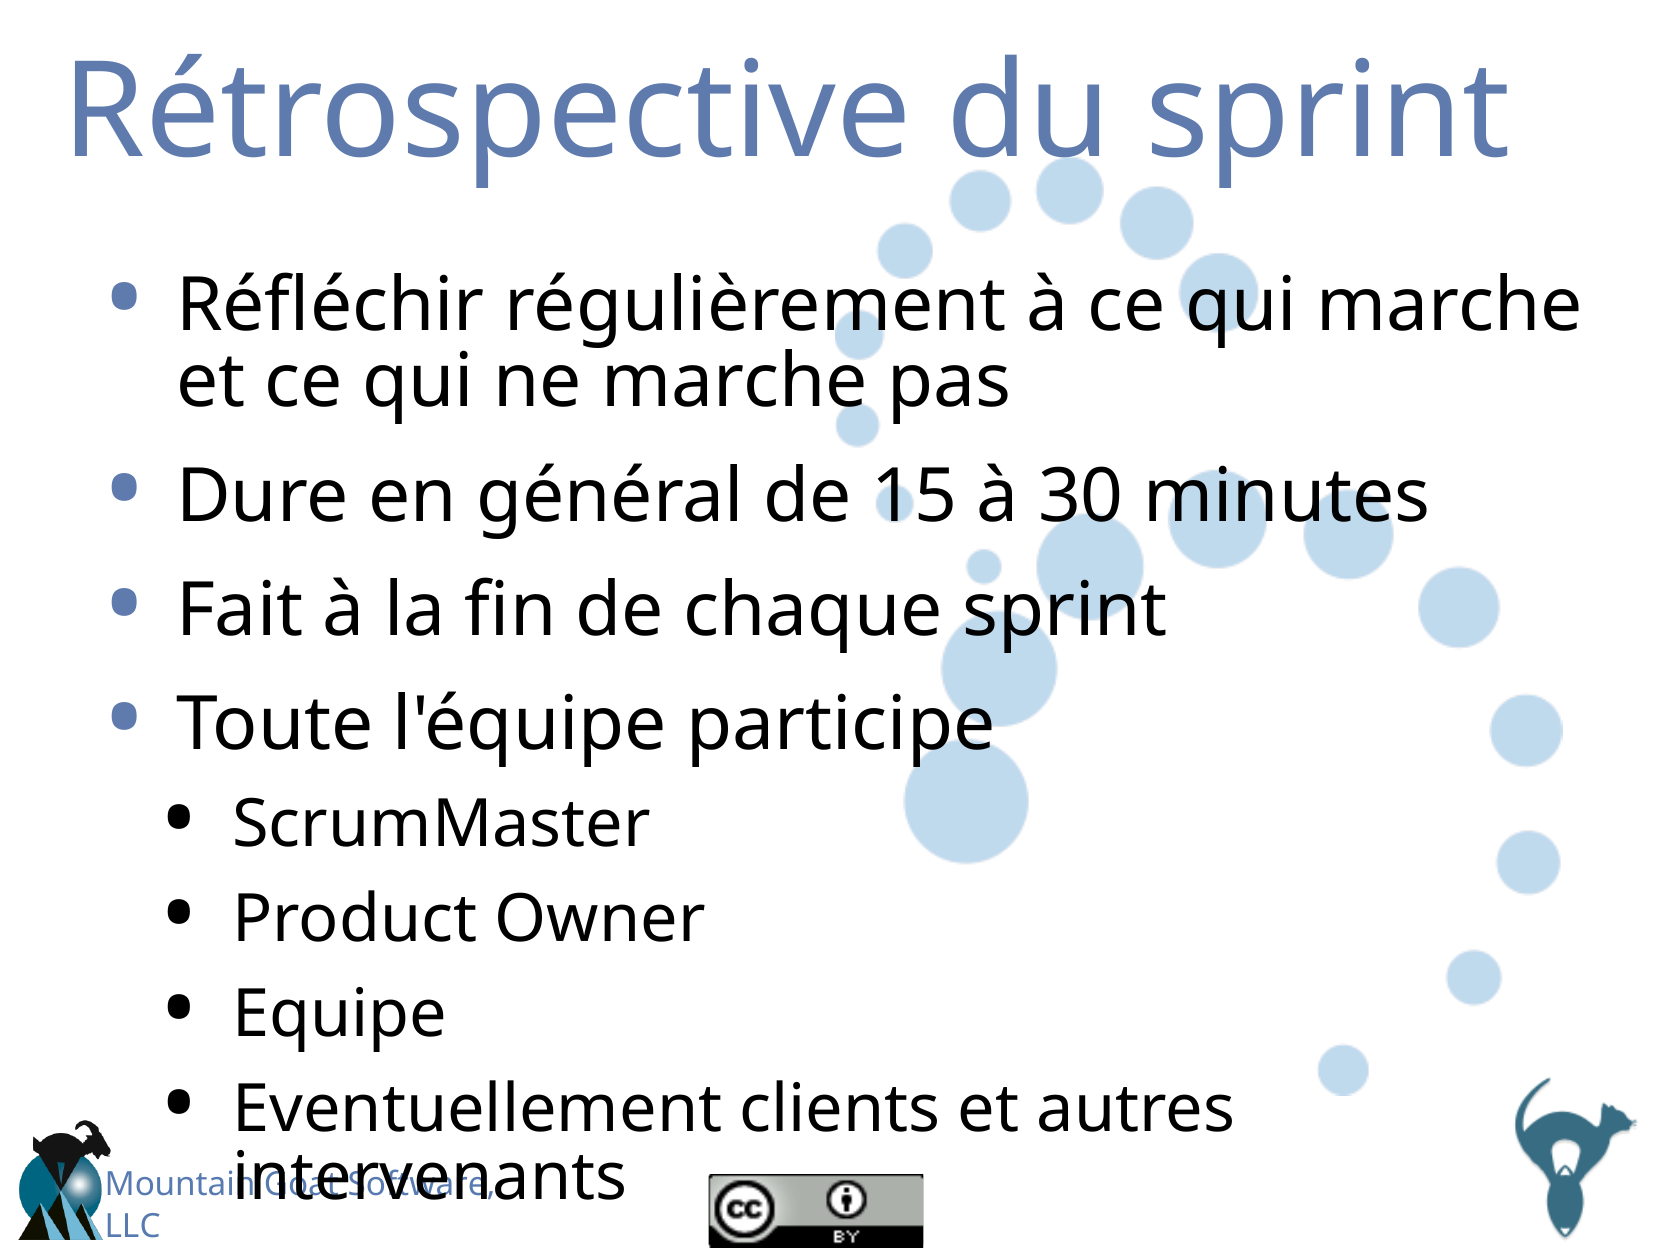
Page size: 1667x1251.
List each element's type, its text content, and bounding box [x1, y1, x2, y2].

picture [18, 1120, 111, 1240]
title Rétrospective du sprint [56, 18, 1609, 194]
picture [1472, 1068, 1667, 1251]
list Réfléchir régulièrement à ce qui marche et ce qui ne marche pas Dure en général de 15 à 30 minutes Fait à la fin de chaque sprint Toute l'équipe participe ScrumMaster Product Owner Equipe Eventuellement clients et autres intervenants [56, 262, 1609, 1151]
picture [835, 194, 1563, 262]
